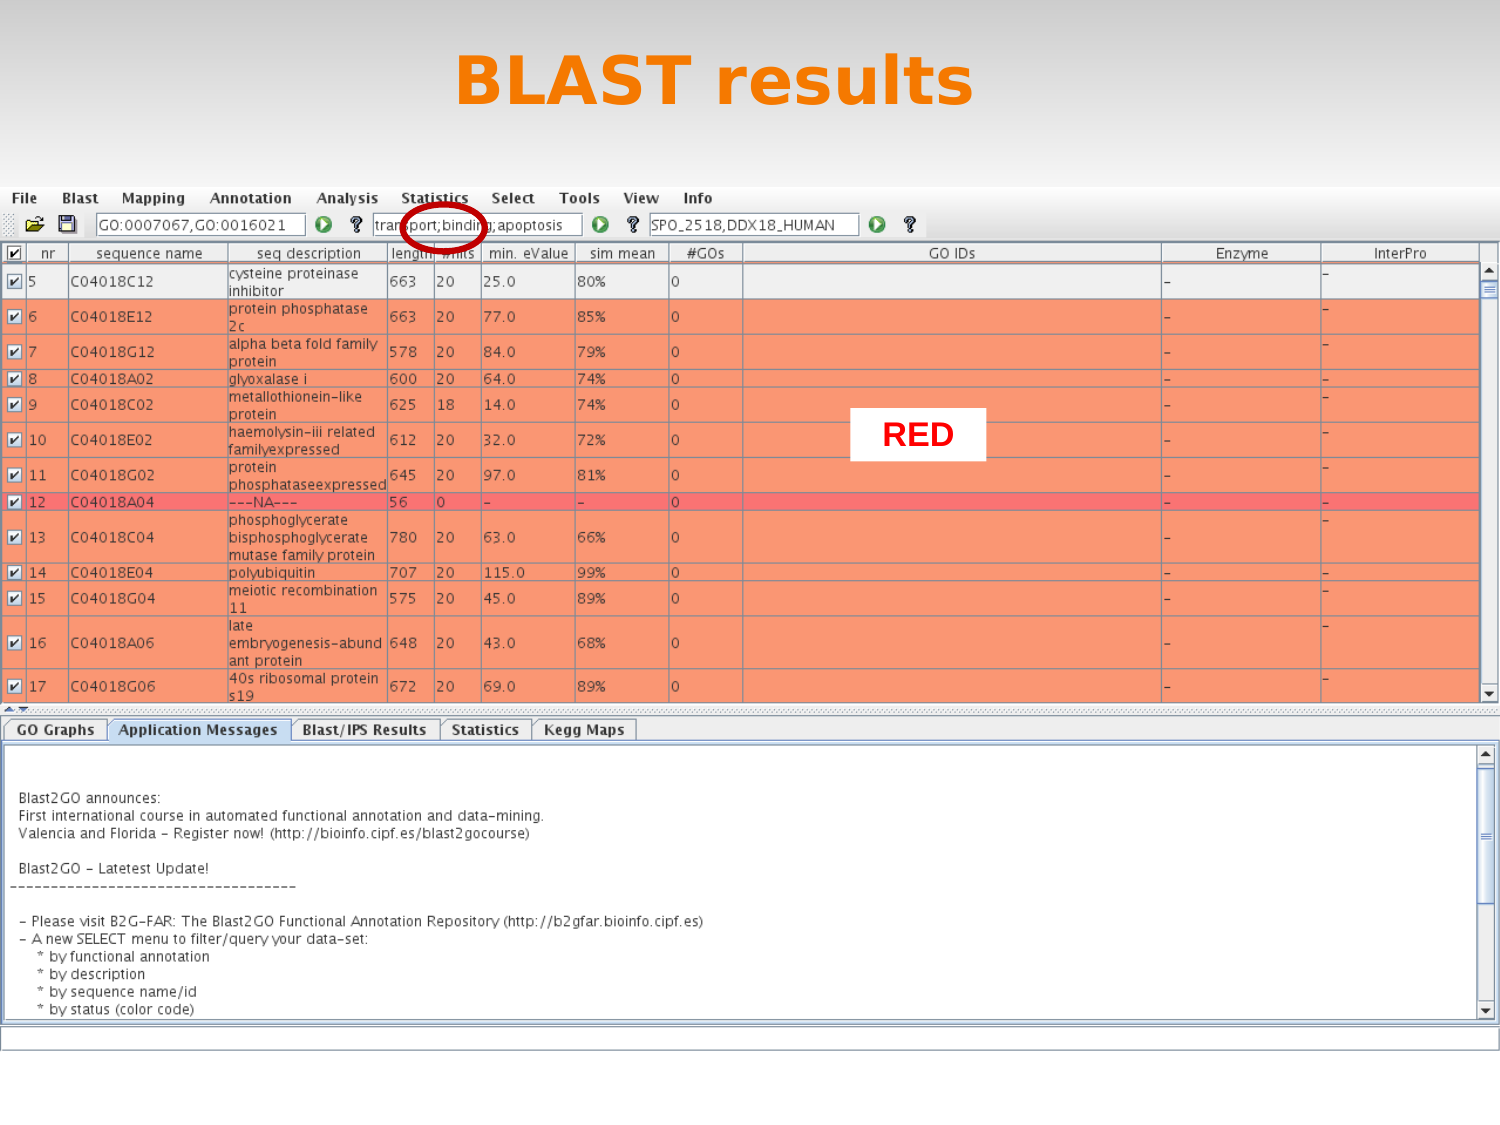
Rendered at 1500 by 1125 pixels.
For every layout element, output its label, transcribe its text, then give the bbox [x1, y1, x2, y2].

picture [0, 187, 1500, 1052]
title BLAST results [52, 29, 1377, 135]
text_box RED [850, 408, 987, 462]
